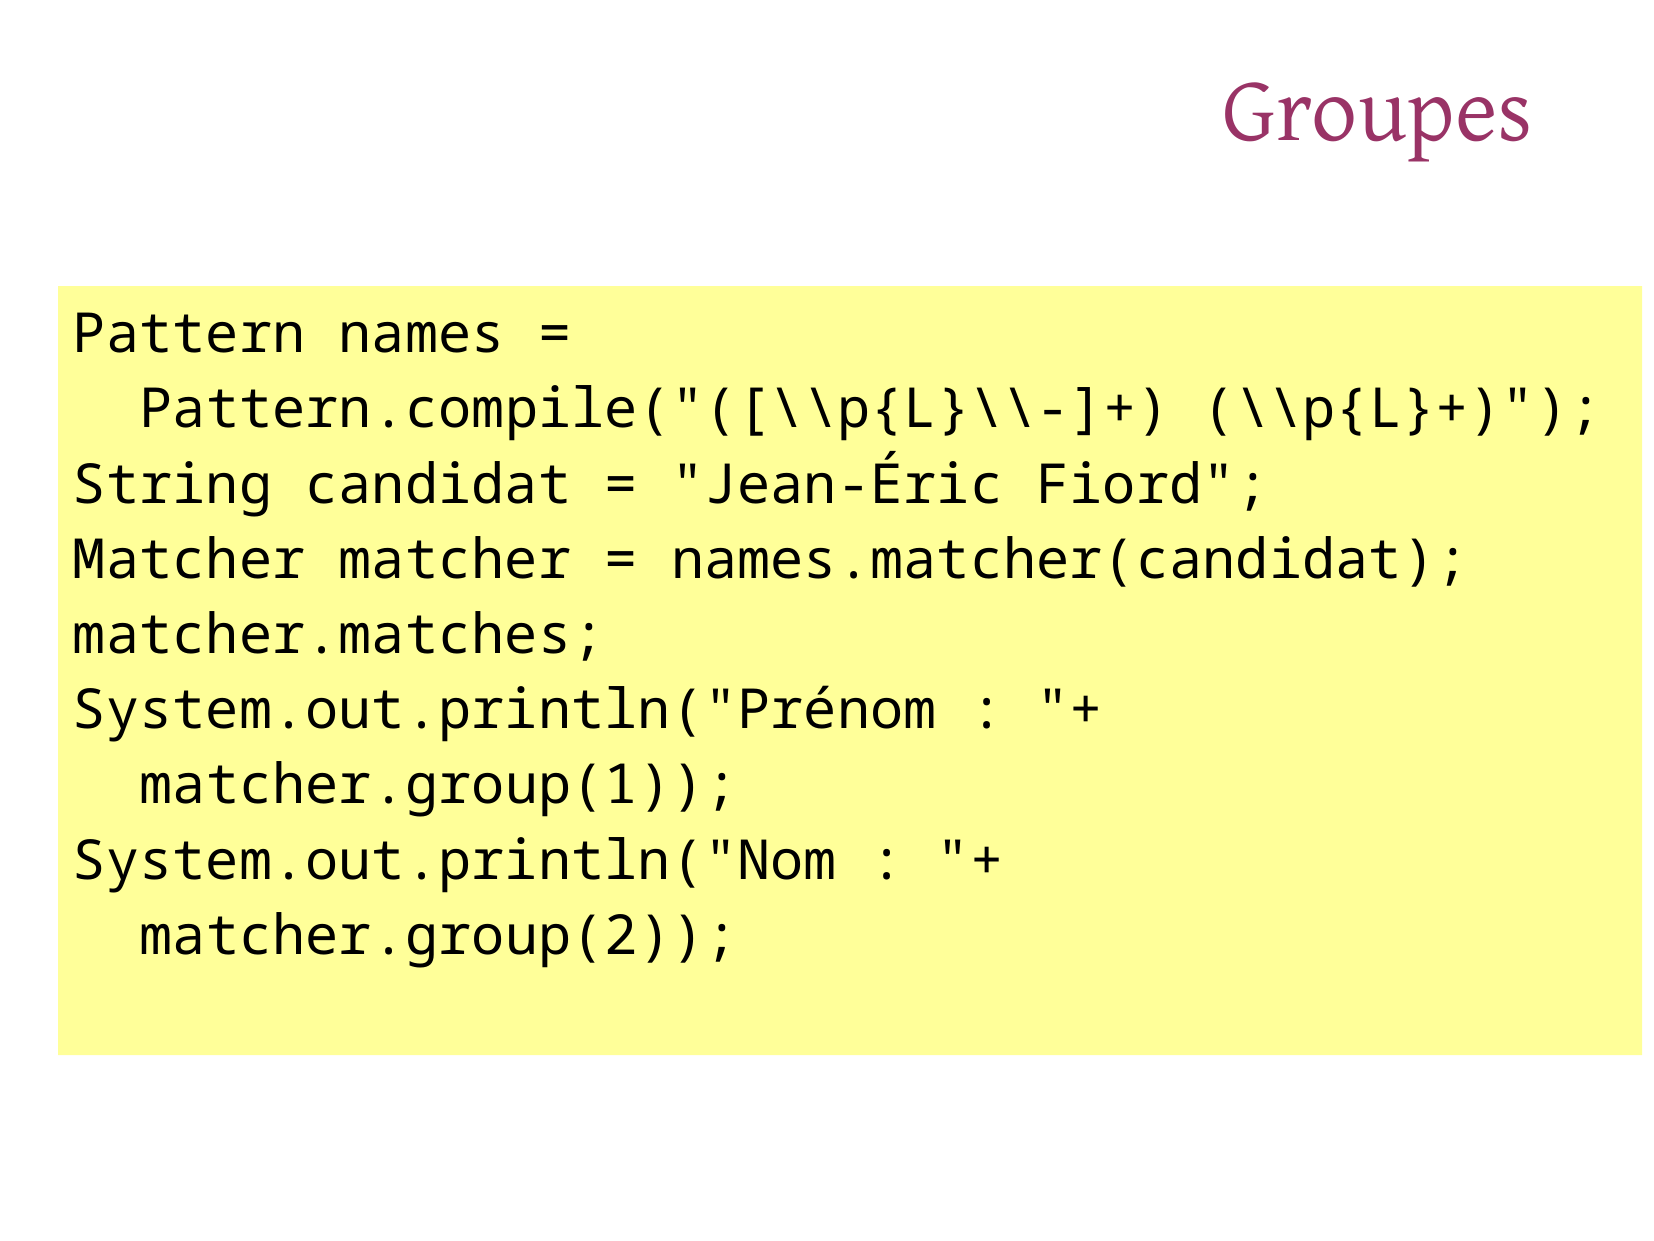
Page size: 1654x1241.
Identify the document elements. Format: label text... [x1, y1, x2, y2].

text_box Pattern names = Pattern.compile("([\\p{L}\\-]+) (\\p{L}+)"); String candidat = "Jean-Éric Fiord"; Matcher matcher = names.matcher(candidat); matcher.matches; System.out.println("Prénom : "+ matcher.group(1)); System.out.println("Nom : "+ matcher.group(2)); [58, 286, 1643, 1056]
title Groupes [121, 49, 1534, 178]
